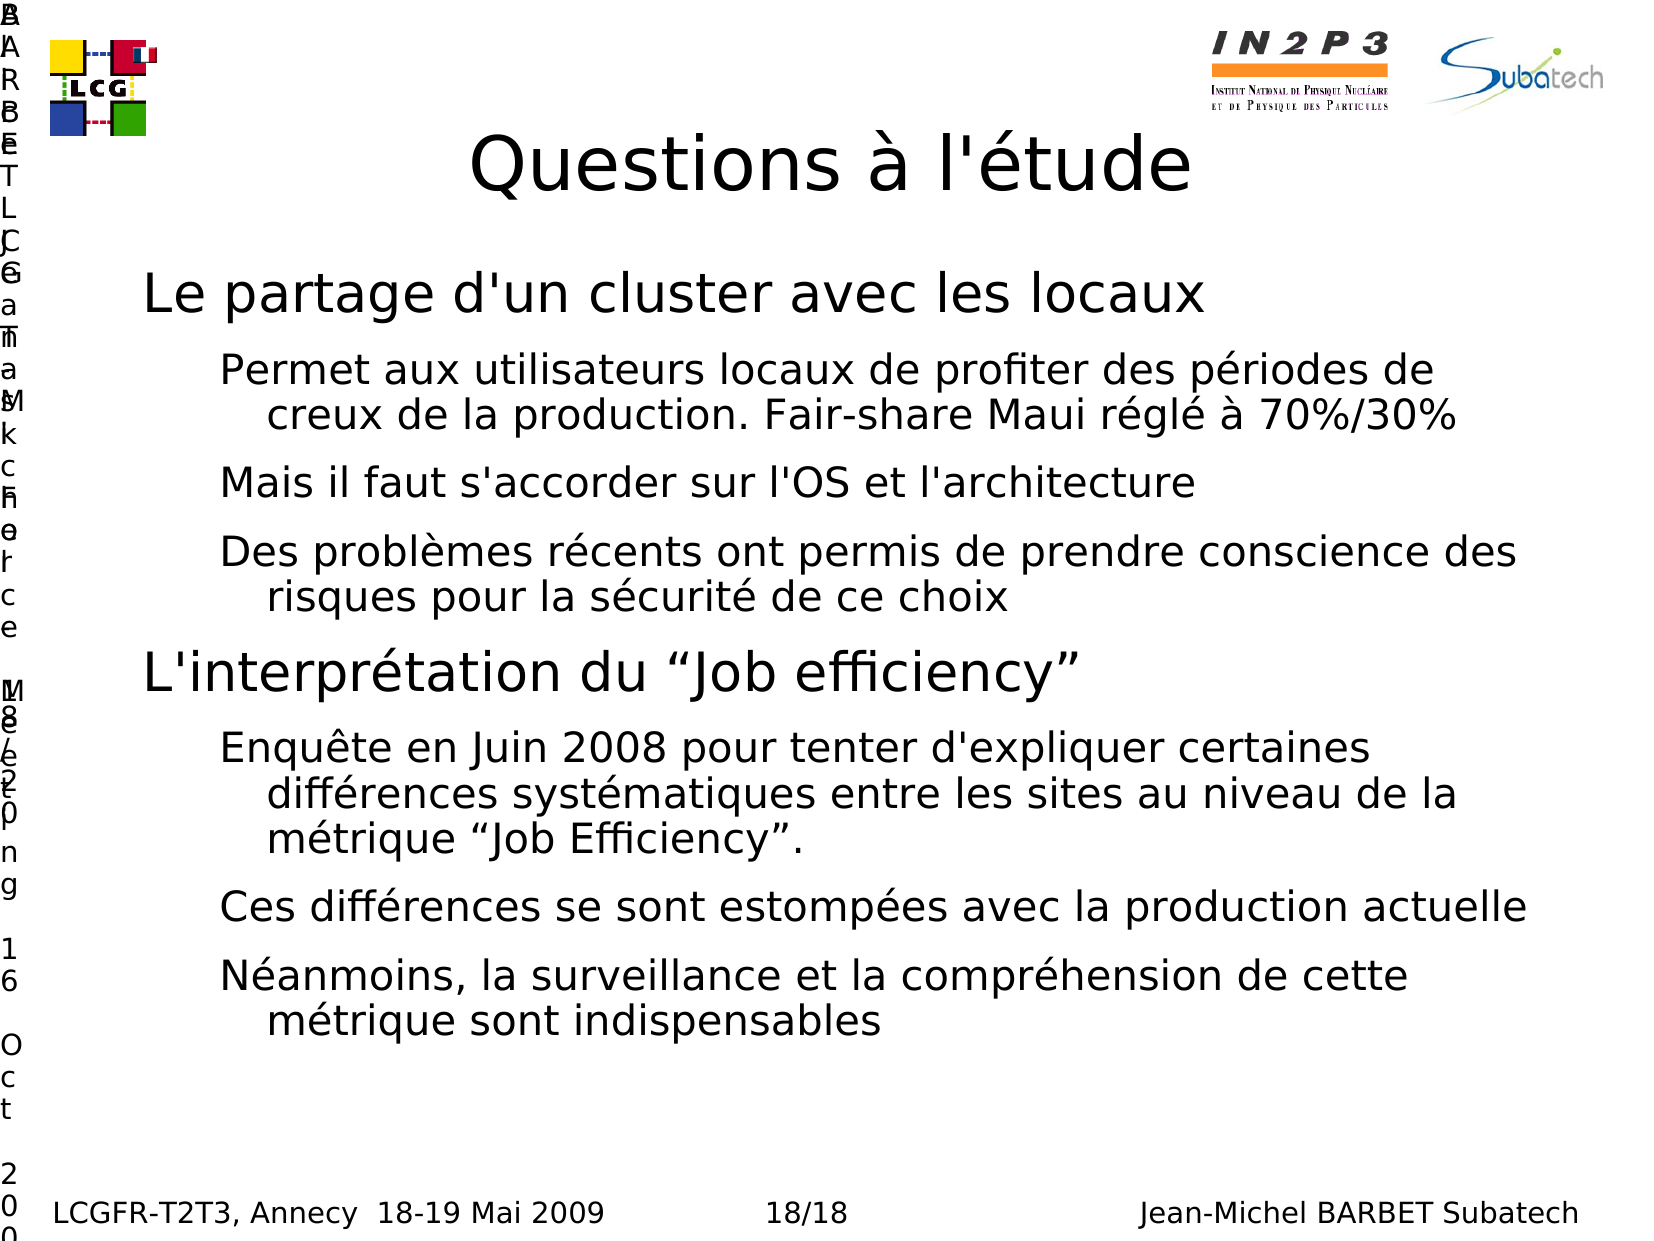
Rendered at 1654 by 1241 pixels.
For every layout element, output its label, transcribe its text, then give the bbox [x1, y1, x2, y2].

list Le partage d'un cluster avec les locaux Permet aux utilisateurs locaux de profiter des périodes de creux de la production. Fair-share Maui réglé à 70%/30% Mais il faut s'accorder sur l'OS et l'architecture Des problèmes récents ont permis de prendre conscience des risques pour la sécurité de ce choix L'interprétation du “Job efficiency” Enquête en Juin 2008 pour tenter d'expliquer certaines différences systématiques entre les sites au niveau de la métrique “Job Efficiency”. Ces différences se sont estompées avec la production actuelle Néanmoins, la surveillance et la compréhension de cette métrique sont indispensables [125, 265, 1538, 1126]
picture [1210, 21, 1388, 70]
picture [1425, 37, 1603, 116]
picture [50, 40, 159, 136]
title Questions à l'étude [125, 70, 1538, 263]
